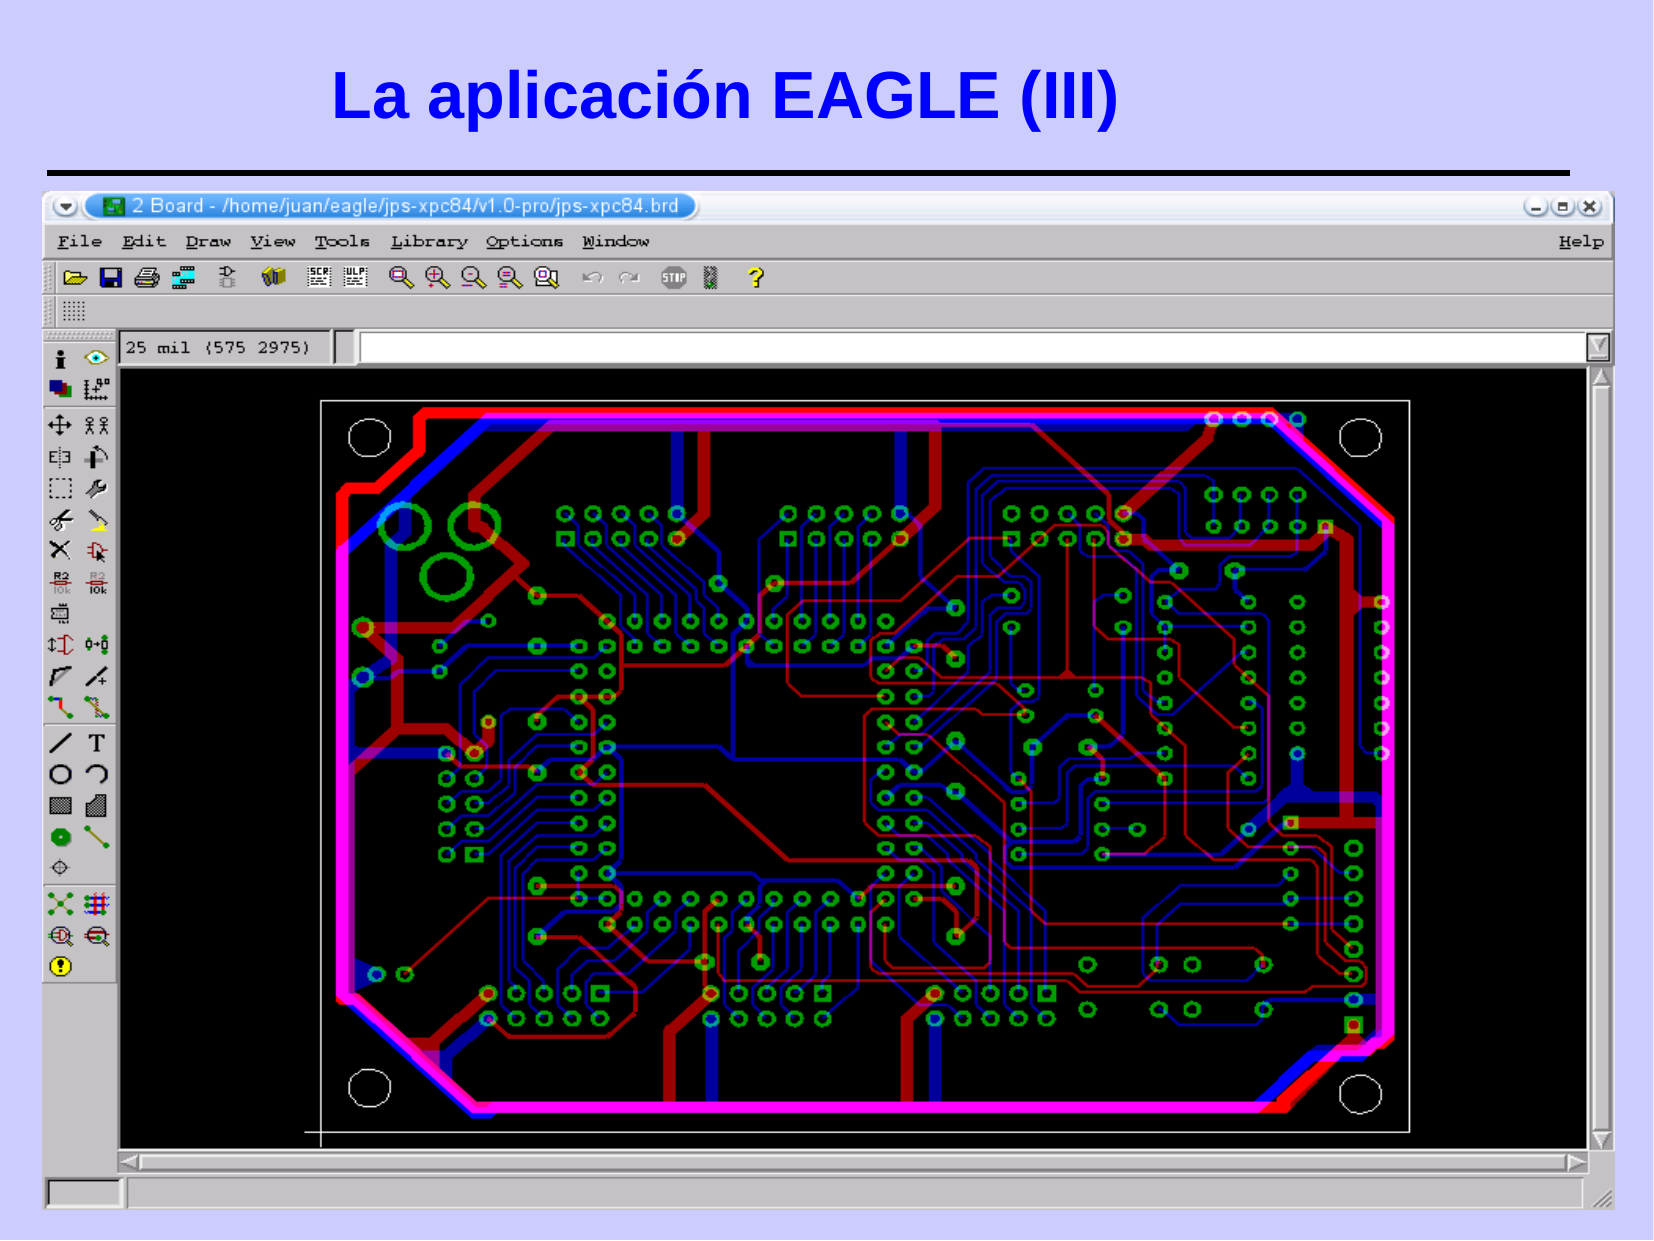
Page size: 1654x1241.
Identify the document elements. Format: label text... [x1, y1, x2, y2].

picture [42, 191, 1615, 1210]
title La aplicación EAGLE (III) [88, 0, 1364, 170]
